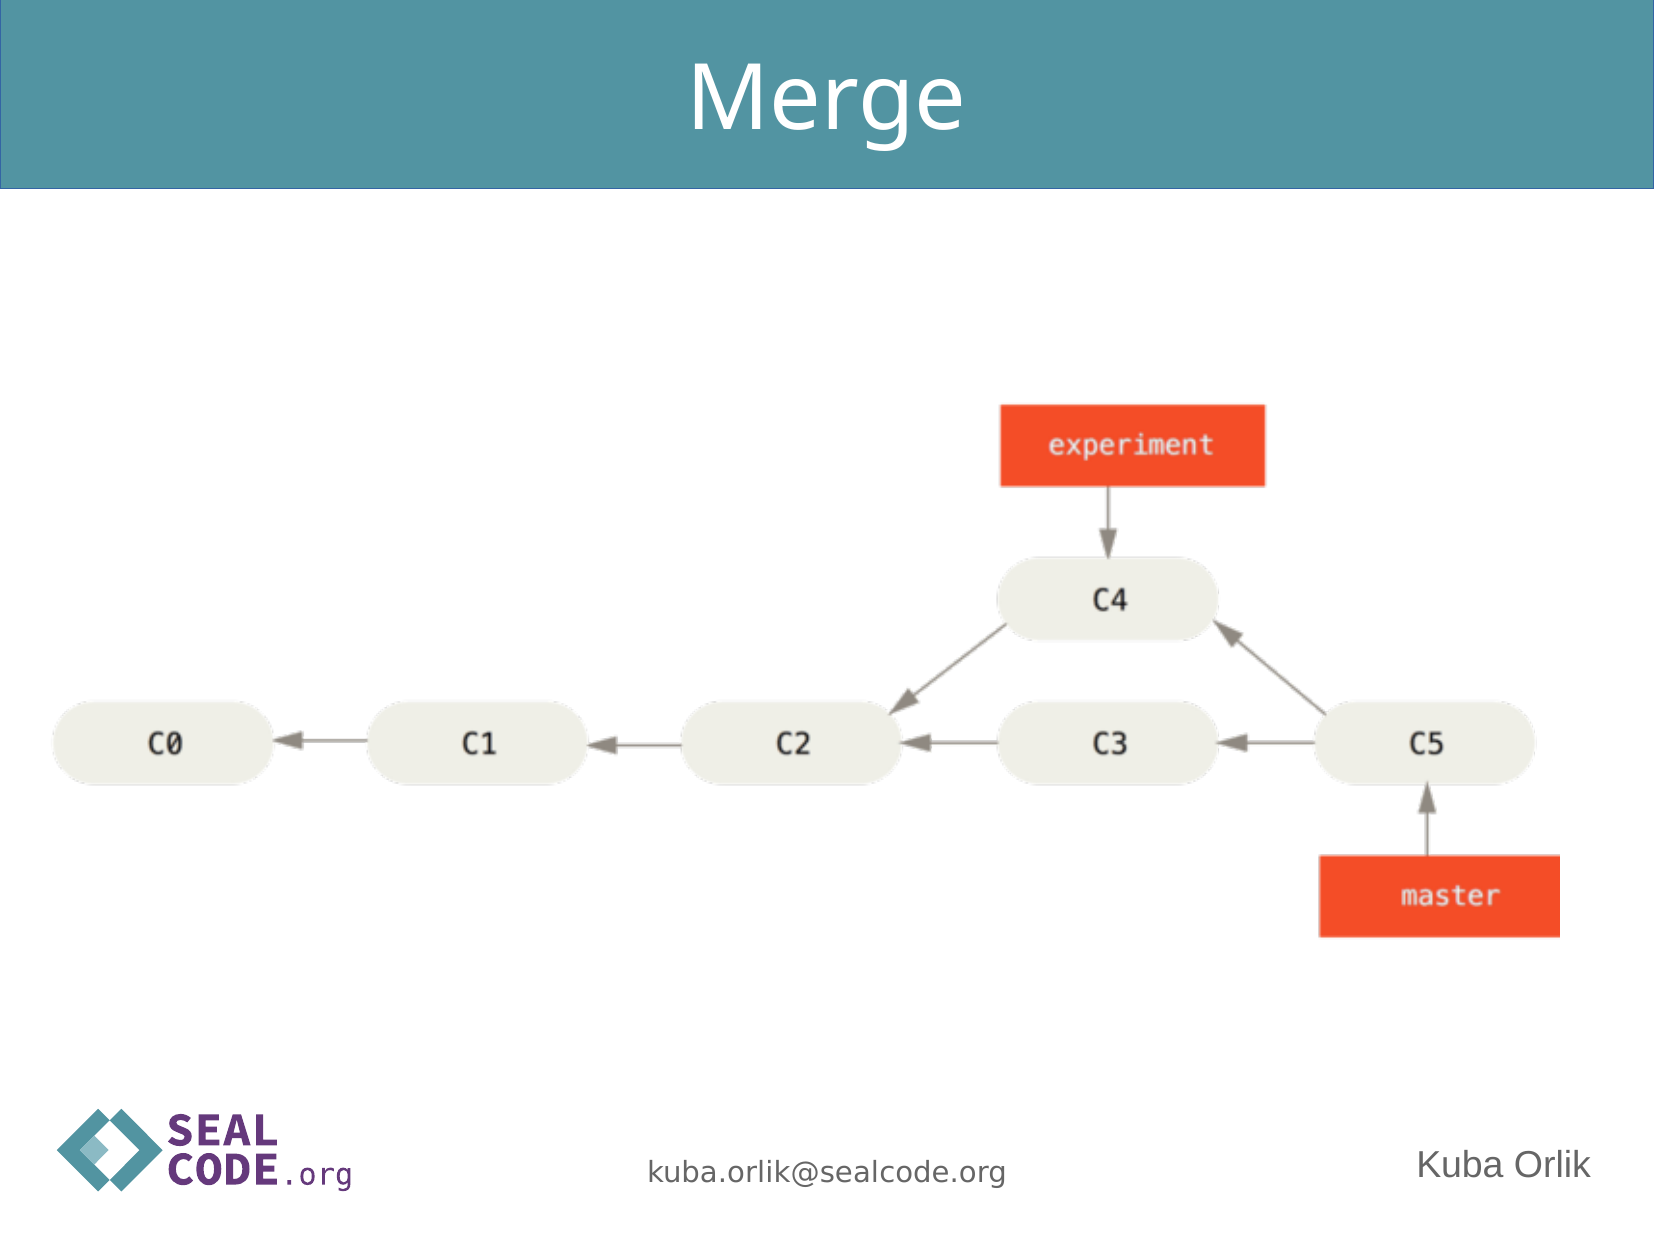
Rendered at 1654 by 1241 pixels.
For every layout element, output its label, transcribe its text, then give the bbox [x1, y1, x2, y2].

picture [19, 378, 1560, 965]
title Merge [82, 0, 1571, 190]
